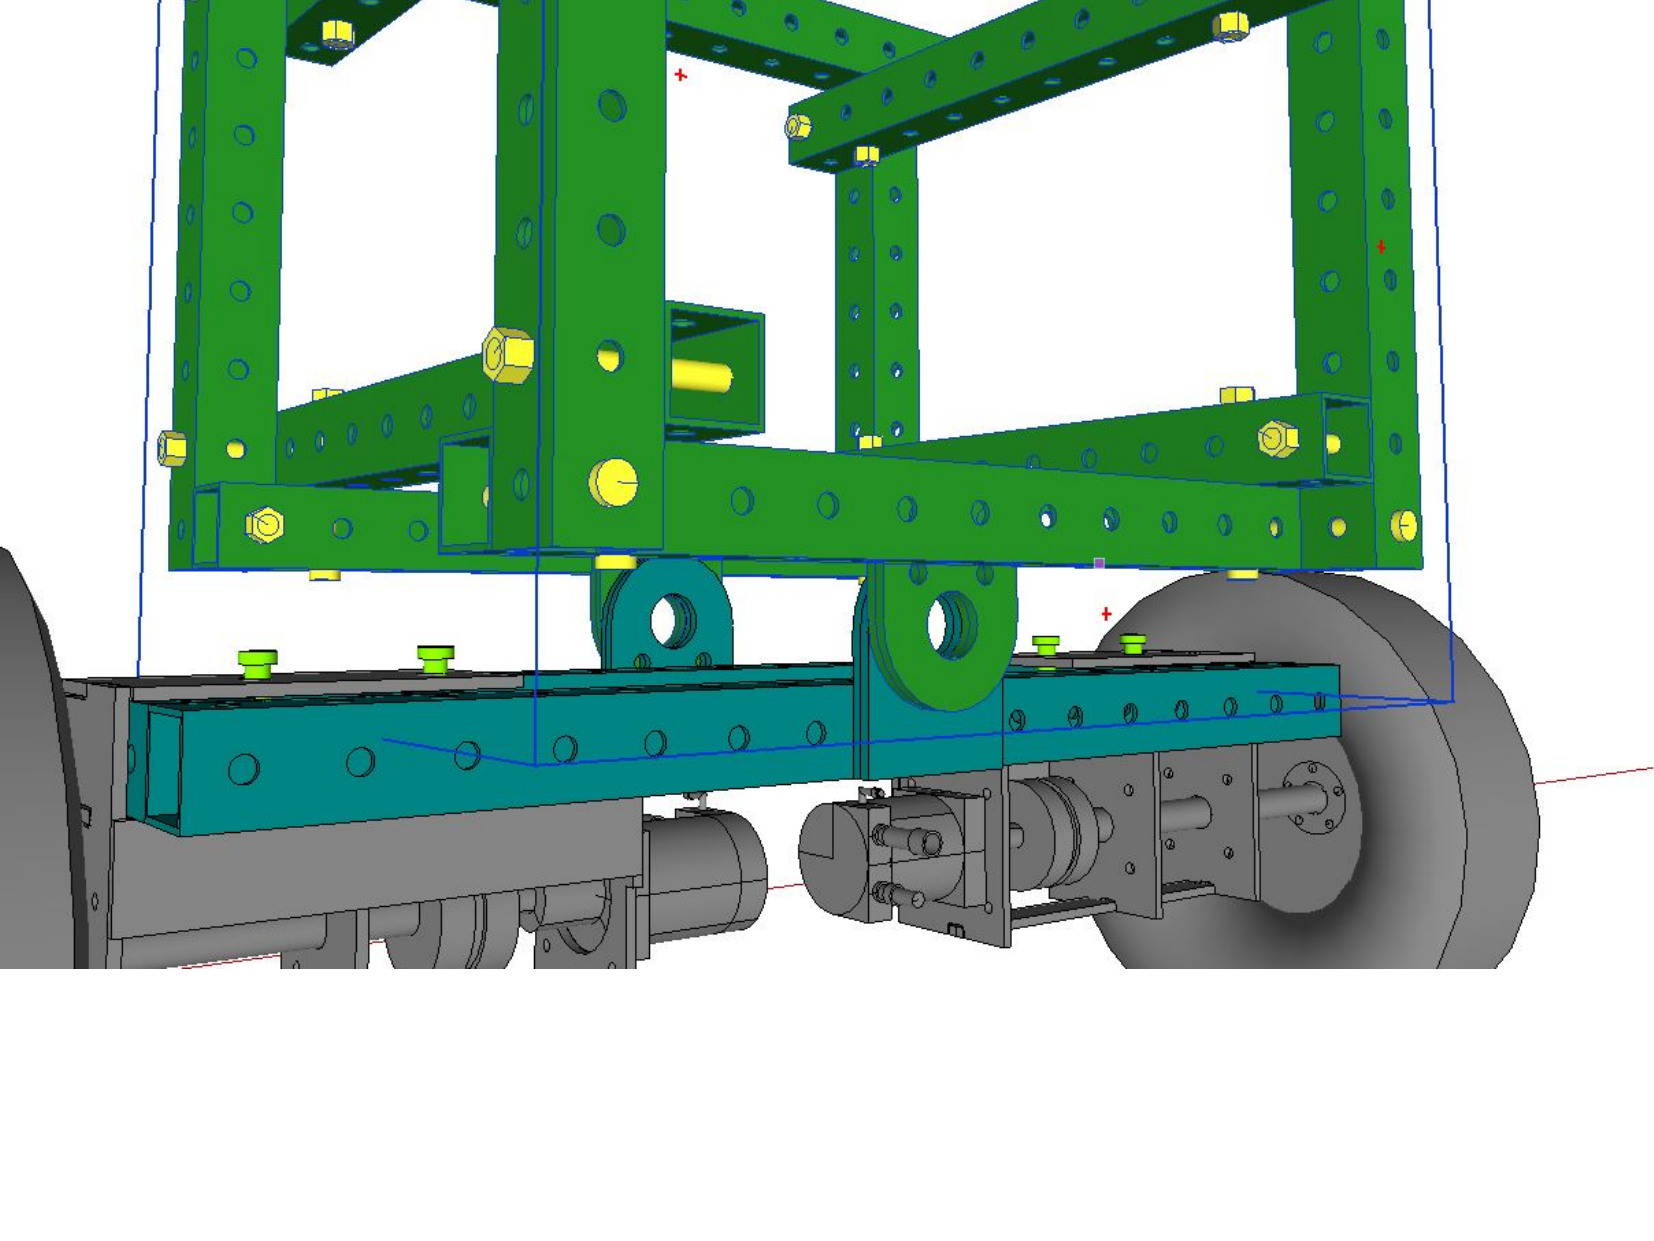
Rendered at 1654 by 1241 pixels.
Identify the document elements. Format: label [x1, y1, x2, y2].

picture [0, 0, 1654, 970]
